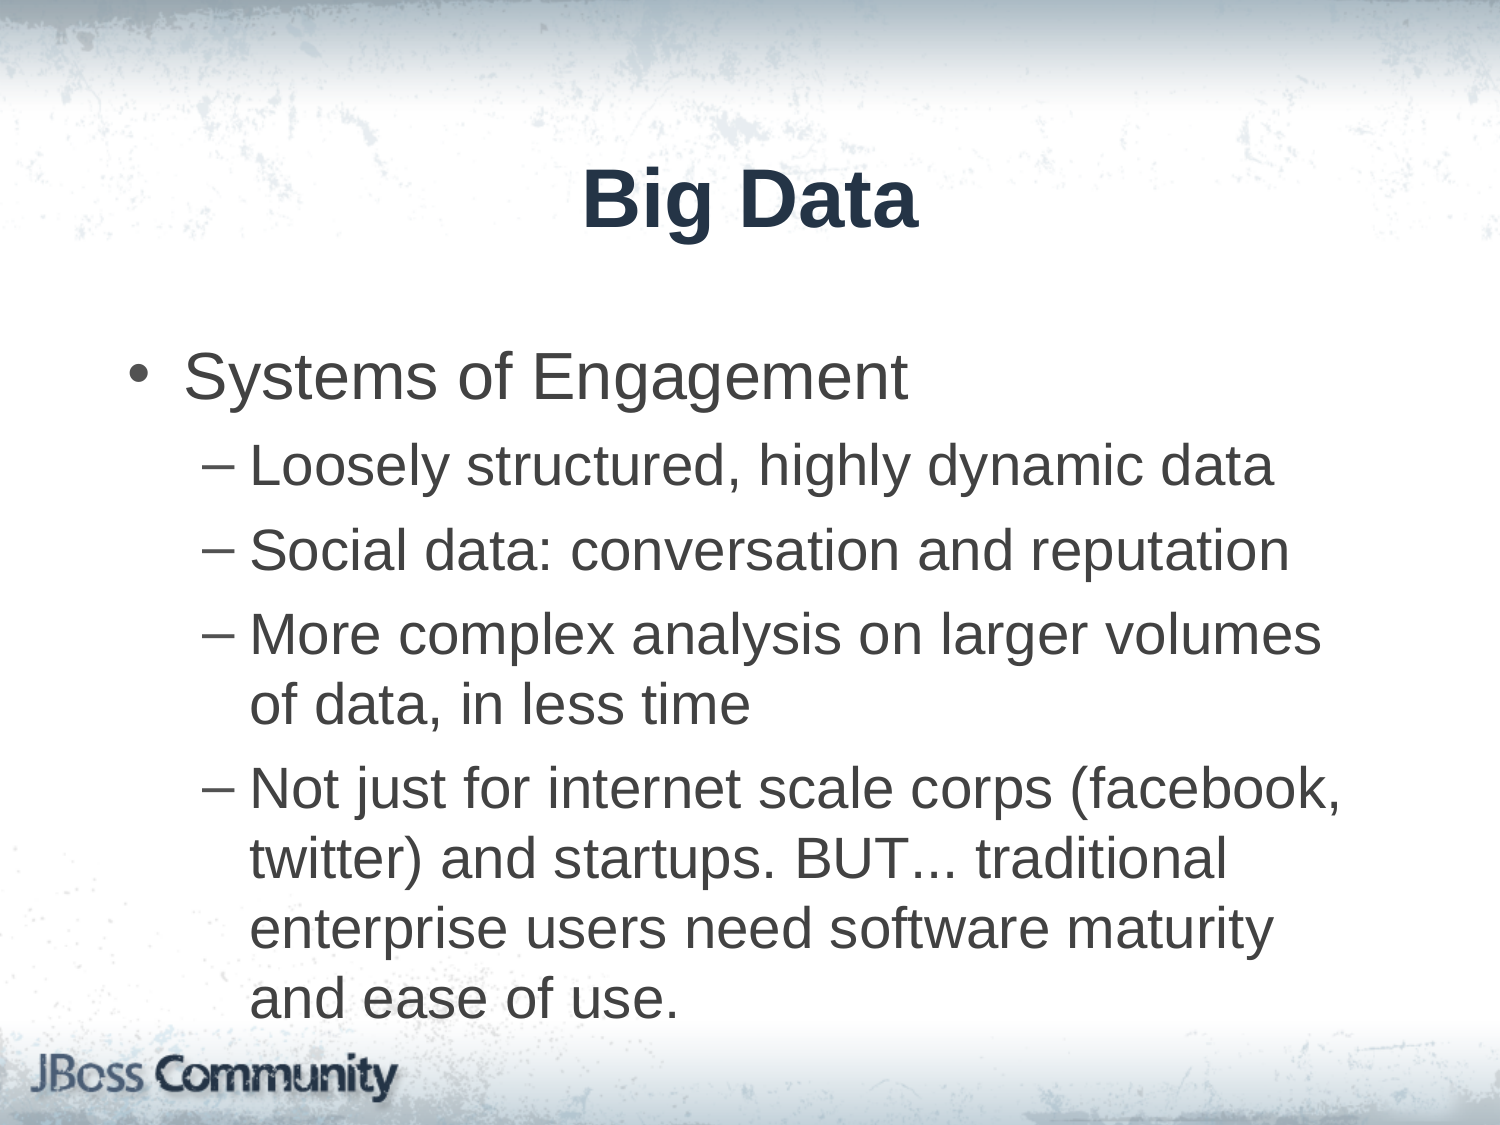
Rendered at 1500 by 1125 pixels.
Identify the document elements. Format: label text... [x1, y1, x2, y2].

list Systems of Engagement Loosely structured, highly dynamic data Social data: conversation and reputation More complex analysis on larger volumes of data, in less time Not just for internet scale corps (facebook, twitter) and startups. BUT... traditional enterprise users need software maturity and ease of use. [112, 324, 1388, 1083]
picture [0, 0, 1500, 1125]
title Big Data [112, 76, 1388, 312]
